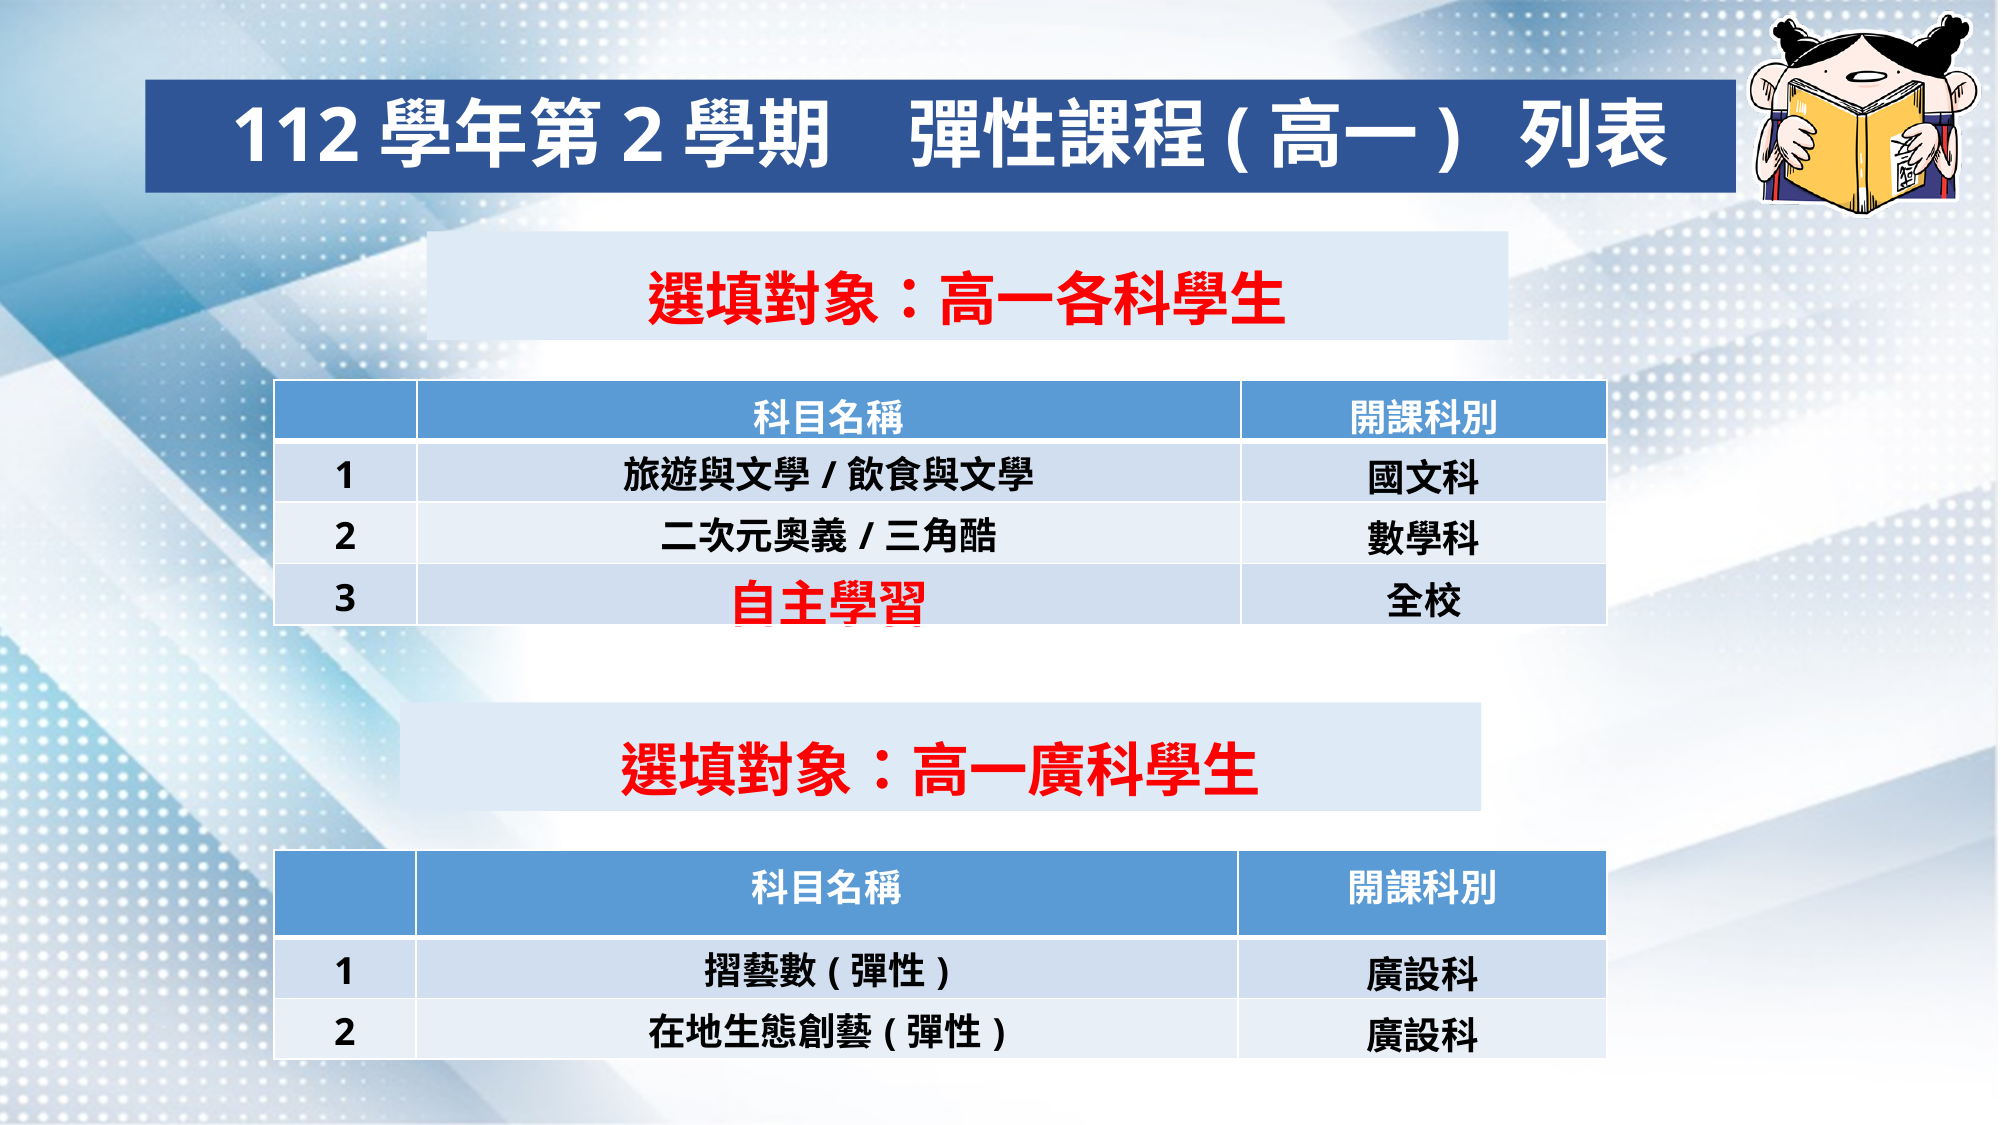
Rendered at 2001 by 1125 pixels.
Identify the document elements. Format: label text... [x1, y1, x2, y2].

table_header [275, 381, 416, 438]
table_cell 自主學習 [418, 564, 1240, 624]
table_cell 國文科 [1242, 444, 1606, 501]
table_cell 摺藝數(彈性) [417, 940, 1237, 998]
table_cell 廣設科 [1239, 999, 1606, 1058]
table_cell 自主學習 [741, 592, 765, 597]
table_cell 旅遊與文學/飲食與文學 [418, 444, 1240, 501]
table_cell 在地生態創藝(彈性) [417, 999, 1237, 1058]
table_cell 2 [275, 503, 416, 563]
table_header 開課科別 [1239, 851, 1606, 935]
text_box 選填對象：高一廣科學生 [399, 702, 1482, 811]
table_cell 1 [275, 940, 415, 998]
table_cell 3 [275, 564, 416, 624]
text_box 選填對象：高一各科學生 [426, 231, 1509, 340]
table_cell 2 [275, 999, 415, 1058]
table_cell 全校 [1242, 564, 1606, 624]
table_cell 自主學習 [741, 613, 765, 618]
table_header 科目名稱 [418, 381, 1240, 438]
table_cell 自主學習 [741, 602, 765, 608]
table_cell 數學科 [1242, 503, 1606, 563]
picture [0, 0, 1998, 1125]
table_header 科目名稱 [417, 851, 1237, 935]
table_header [275, 851, 415, 935]
table_cell 1 [275, 444, 416, 501]
table_cell 廣設科 [1239, 940, 1606, 998]
table_header 開課科別 [1242, 381, 1606, 438]
table_cell 二次元奧義/三角酷 [418, 503, 1240, 563]
text_box 112學年第2學期 彈性課程(高一) 列表 [145, 79, 1727, 193]
